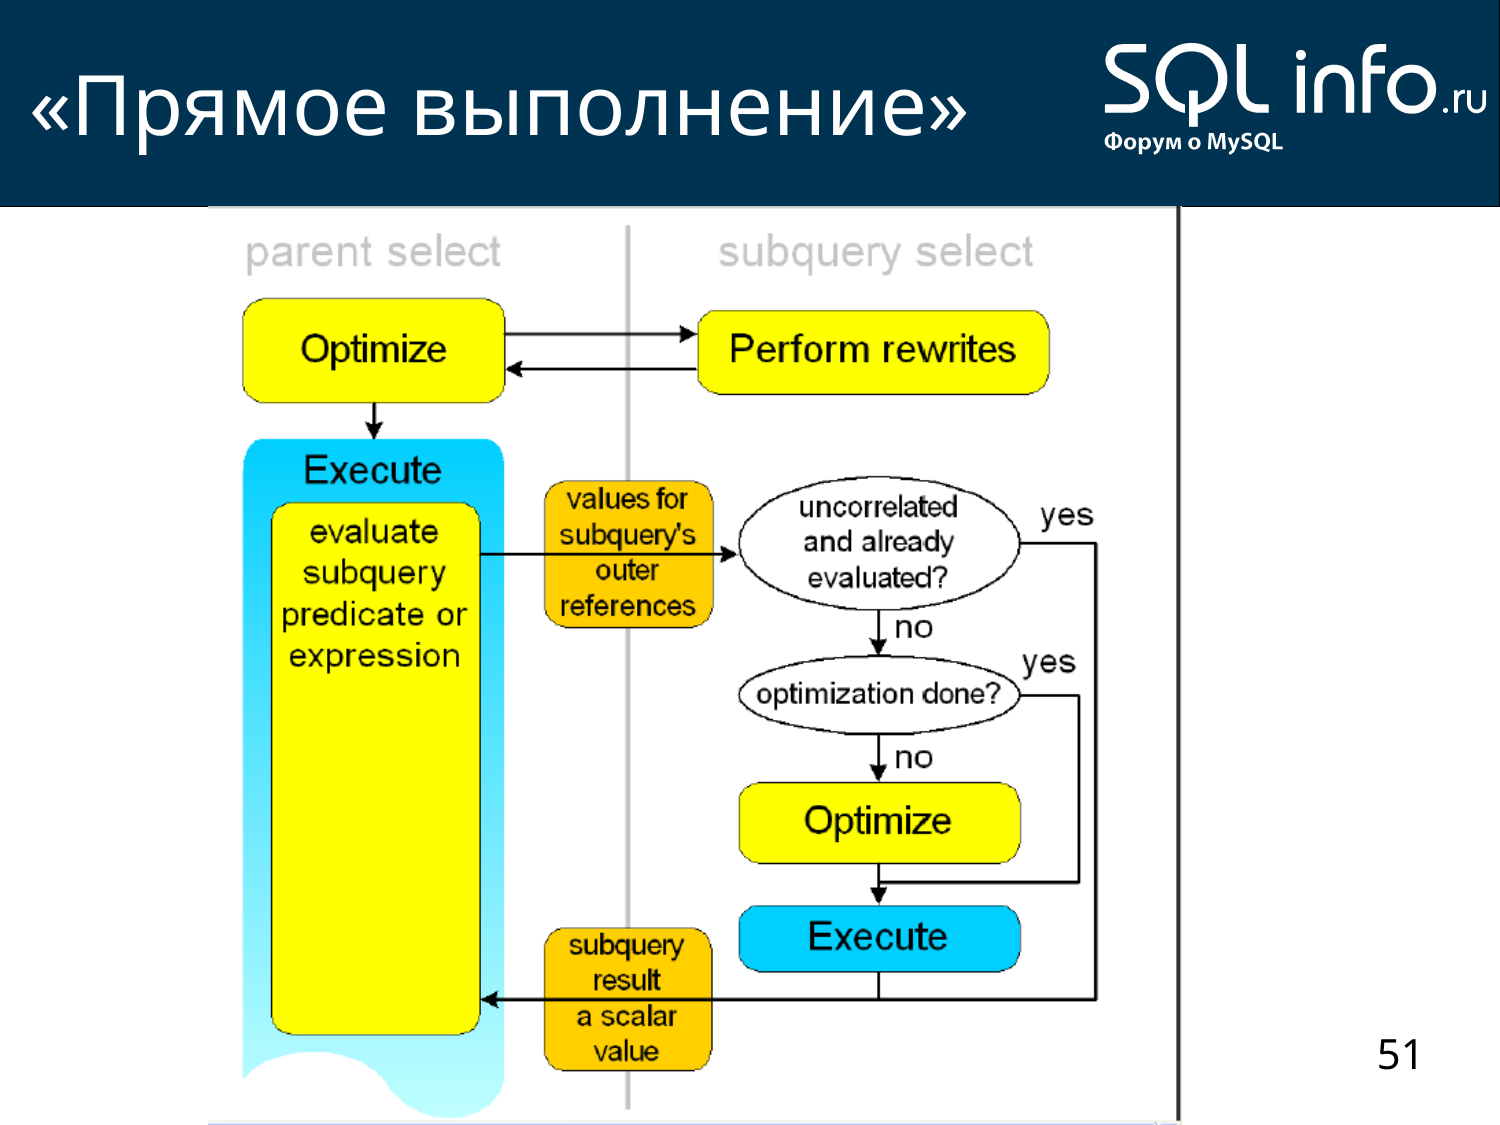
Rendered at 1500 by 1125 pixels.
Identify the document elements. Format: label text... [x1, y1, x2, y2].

picture [208, 206, 1182, 1125]
picture [1093, 29, 1495, 166]
title «Прямое выполнение» [29, 0, 1093, 207]
